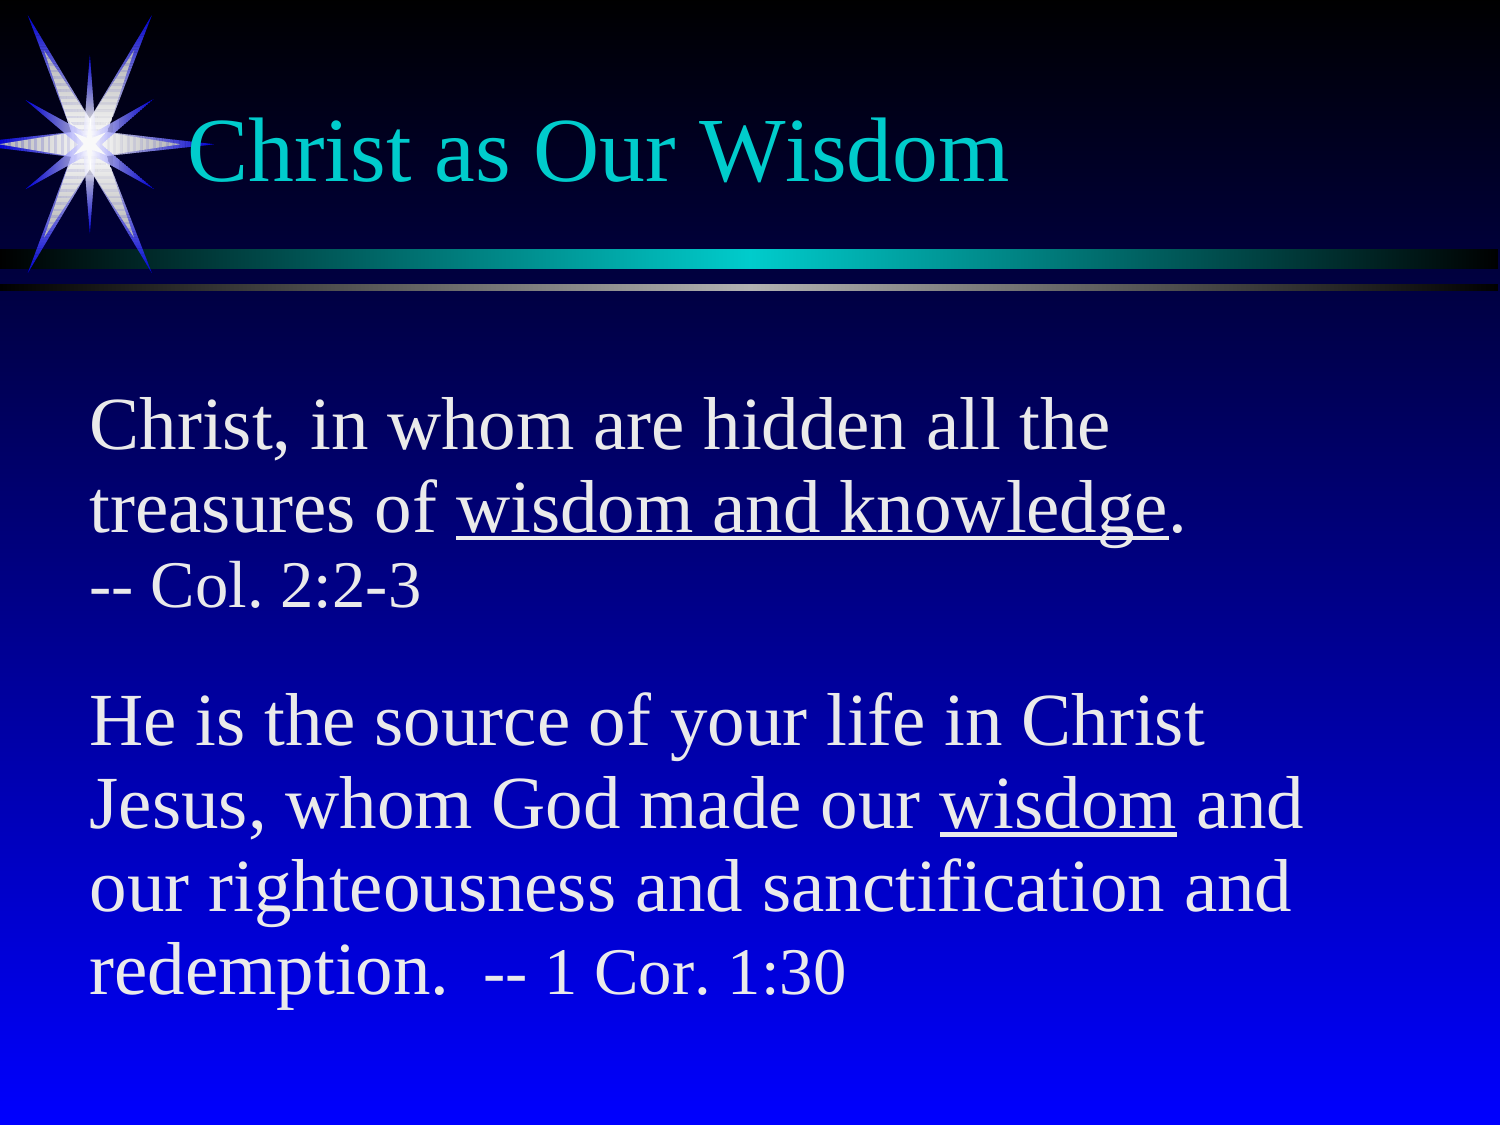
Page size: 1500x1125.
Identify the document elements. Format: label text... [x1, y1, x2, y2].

text_box He is the source of your life in Christ Jesus, whom God made our wisdom and our righteousness and sanctification and redemption. -- 1 Cor. 1:30 [75, 671, 1388, 1018]
text_box Christ, in whom are hidden all the treasures of wisdom and knowledge. -- Col. 2:2-3 [75, 375, 1313, 630]
title Christ as Our Wisdom [187, 63, 1463, 237]
